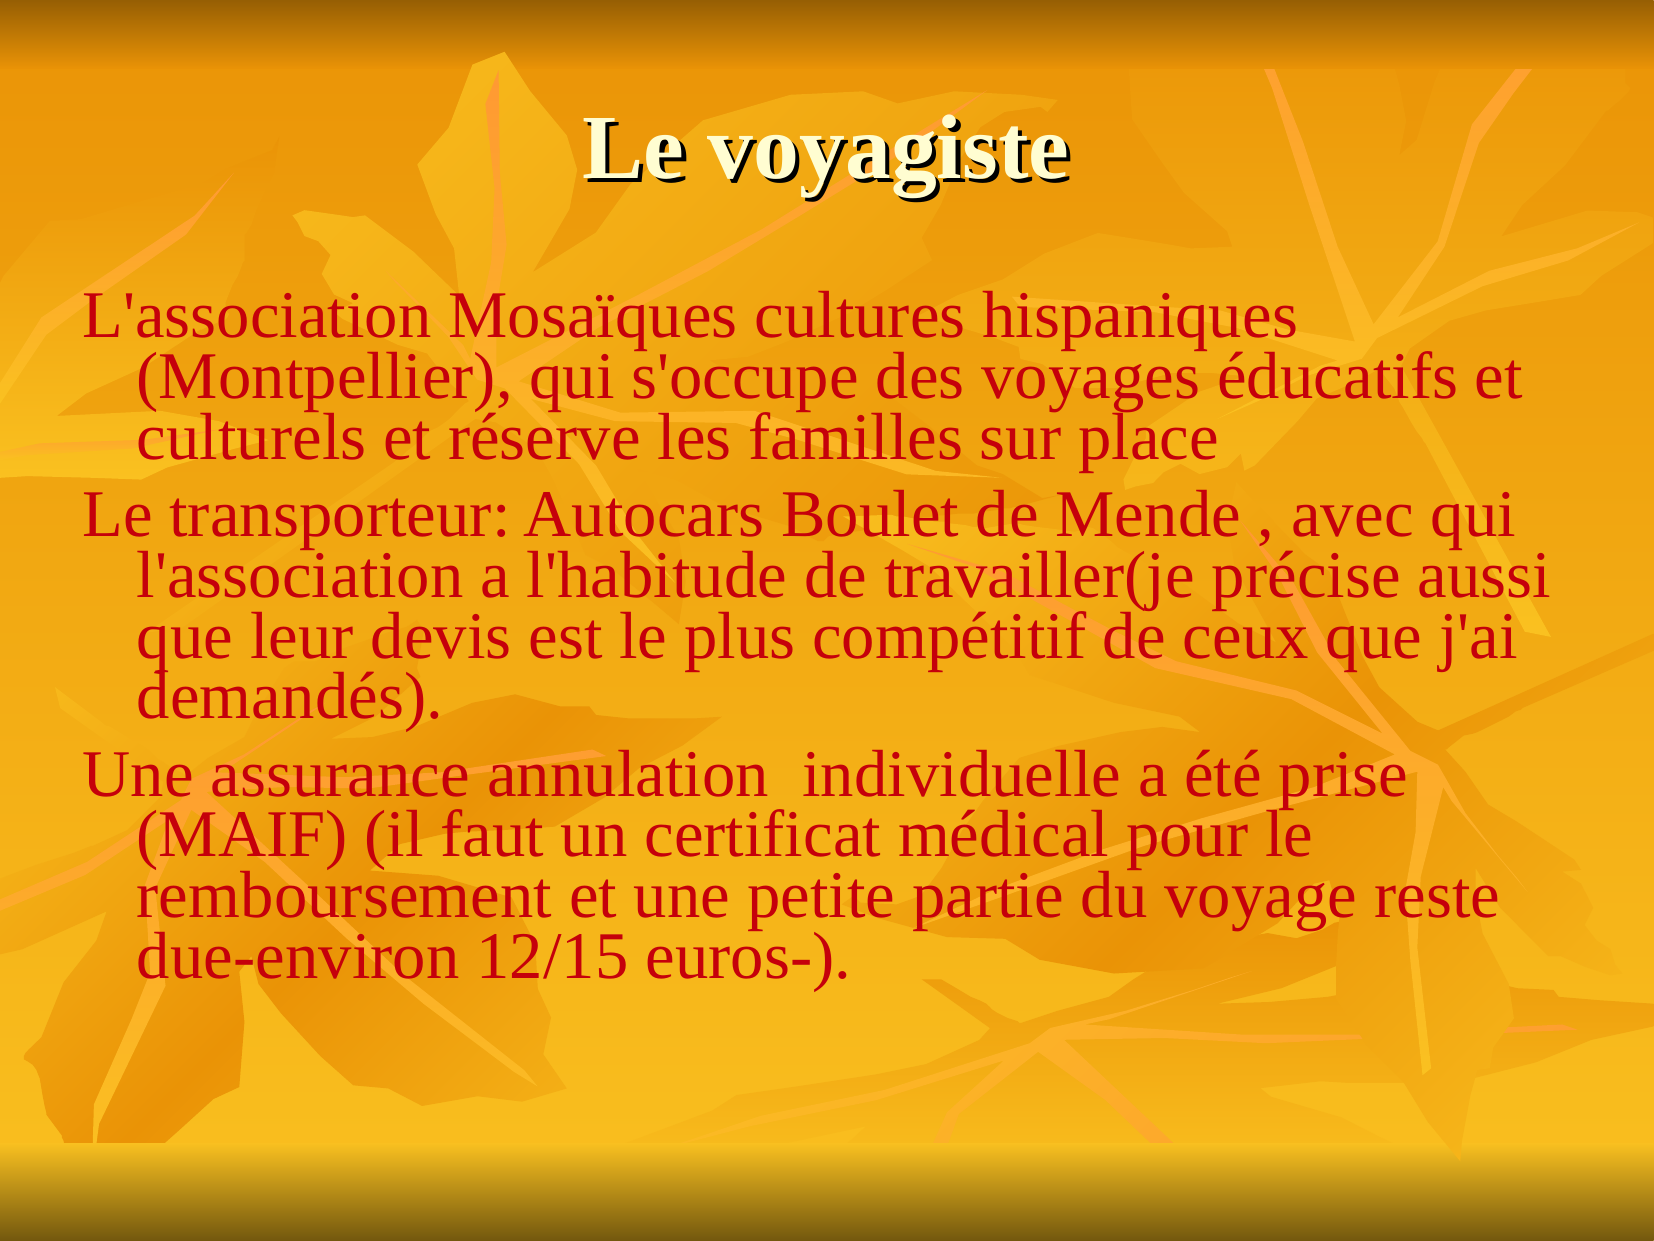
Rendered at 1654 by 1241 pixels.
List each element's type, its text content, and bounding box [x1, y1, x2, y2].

title Le voyagiste [82, 31, 1571, 275]
text_box L'association Mosaïques cultures hispaniques (Montpellier), qui s'occupe des voyages éducatifs et culturels et réserve les familles sur place Le transporteur: Autocars Boulet de Mende , avec qui l'association a l'habitude de travailler(je précise aussi que leur devis est le plus compétitif de ceux que j'ai demandés). Une assurance annulation individuelle a été prise (MAIF) (il faut un certificat médical pour le remboursement et une petite partie du voyage reste due-environ 12/15 euros-). [82, 289, 1571, 1236]
